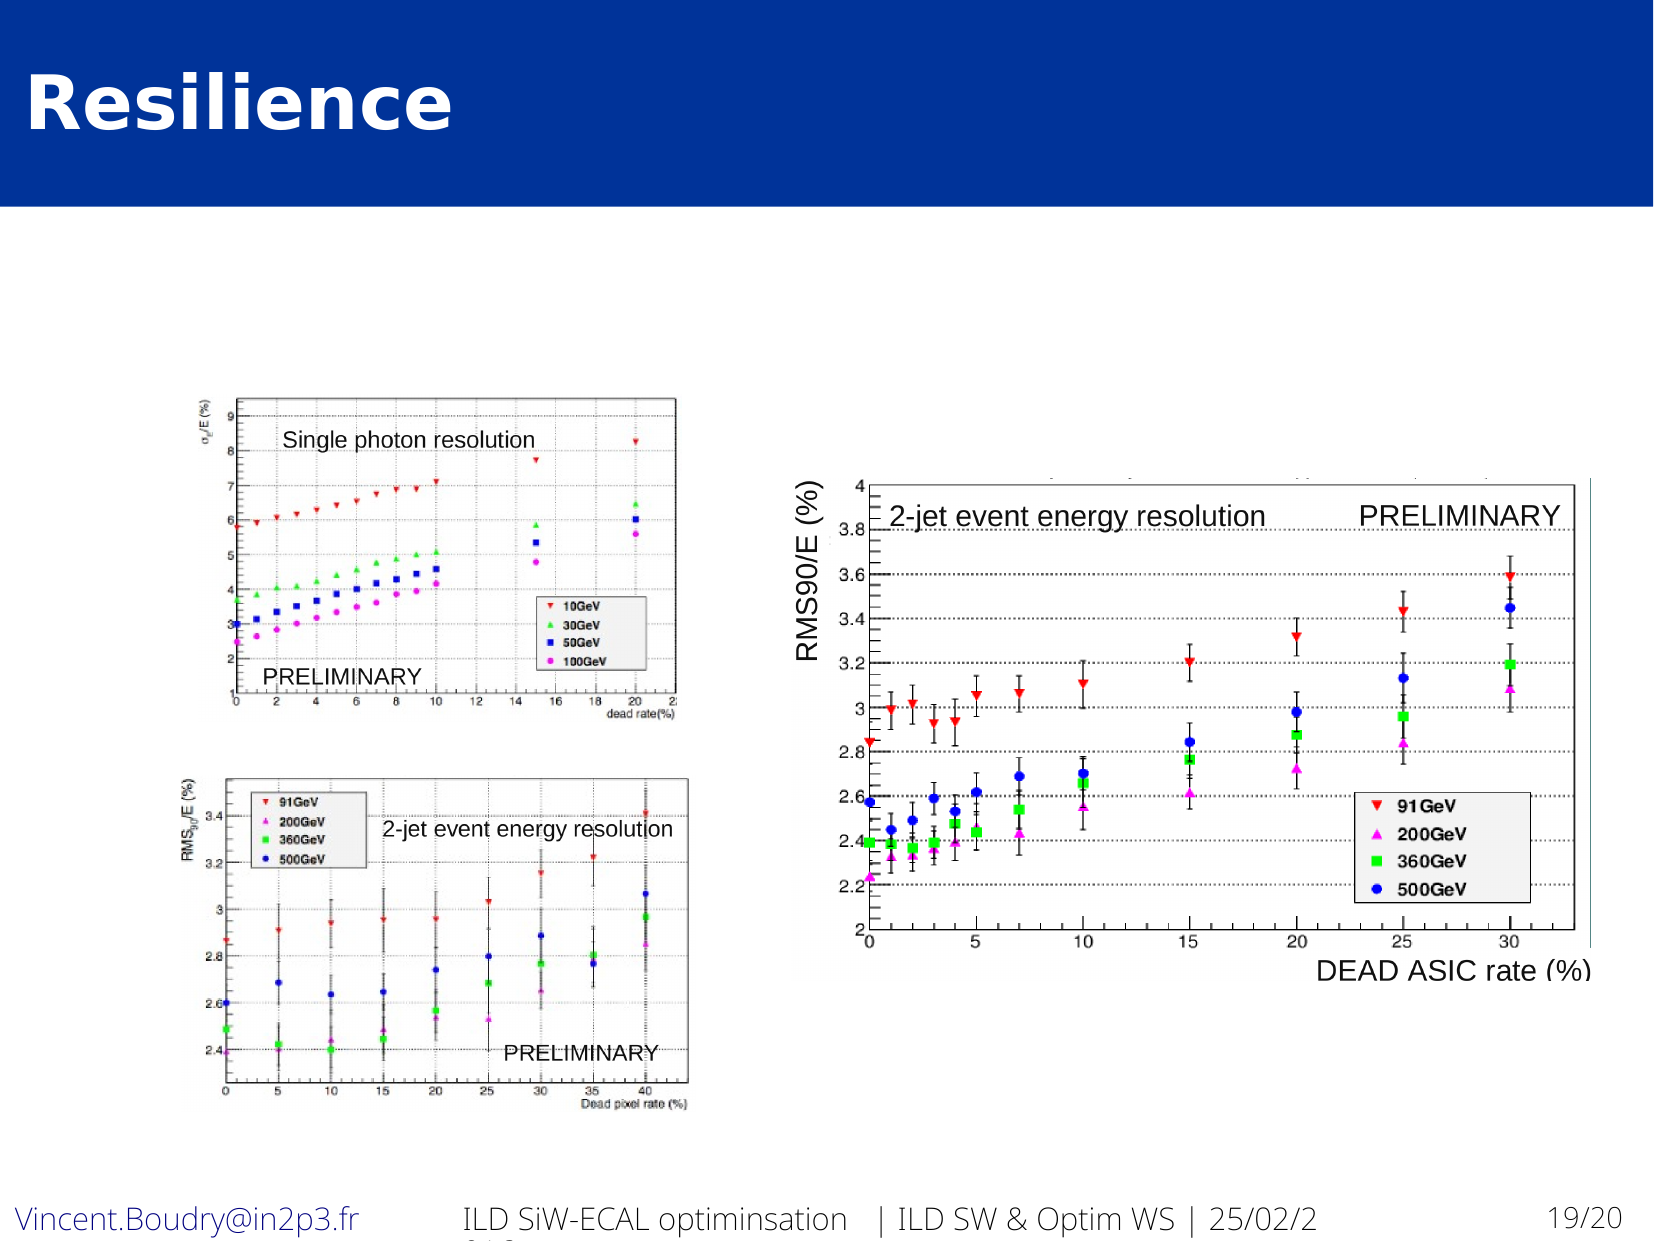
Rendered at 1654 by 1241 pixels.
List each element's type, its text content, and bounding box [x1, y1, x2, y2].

picture [791, 478, 1591, 982]
picture [198, 394, 682, 722]
picture [181, 775, 696, 1112]
title Resilience [24, 17, 1635, 191]
